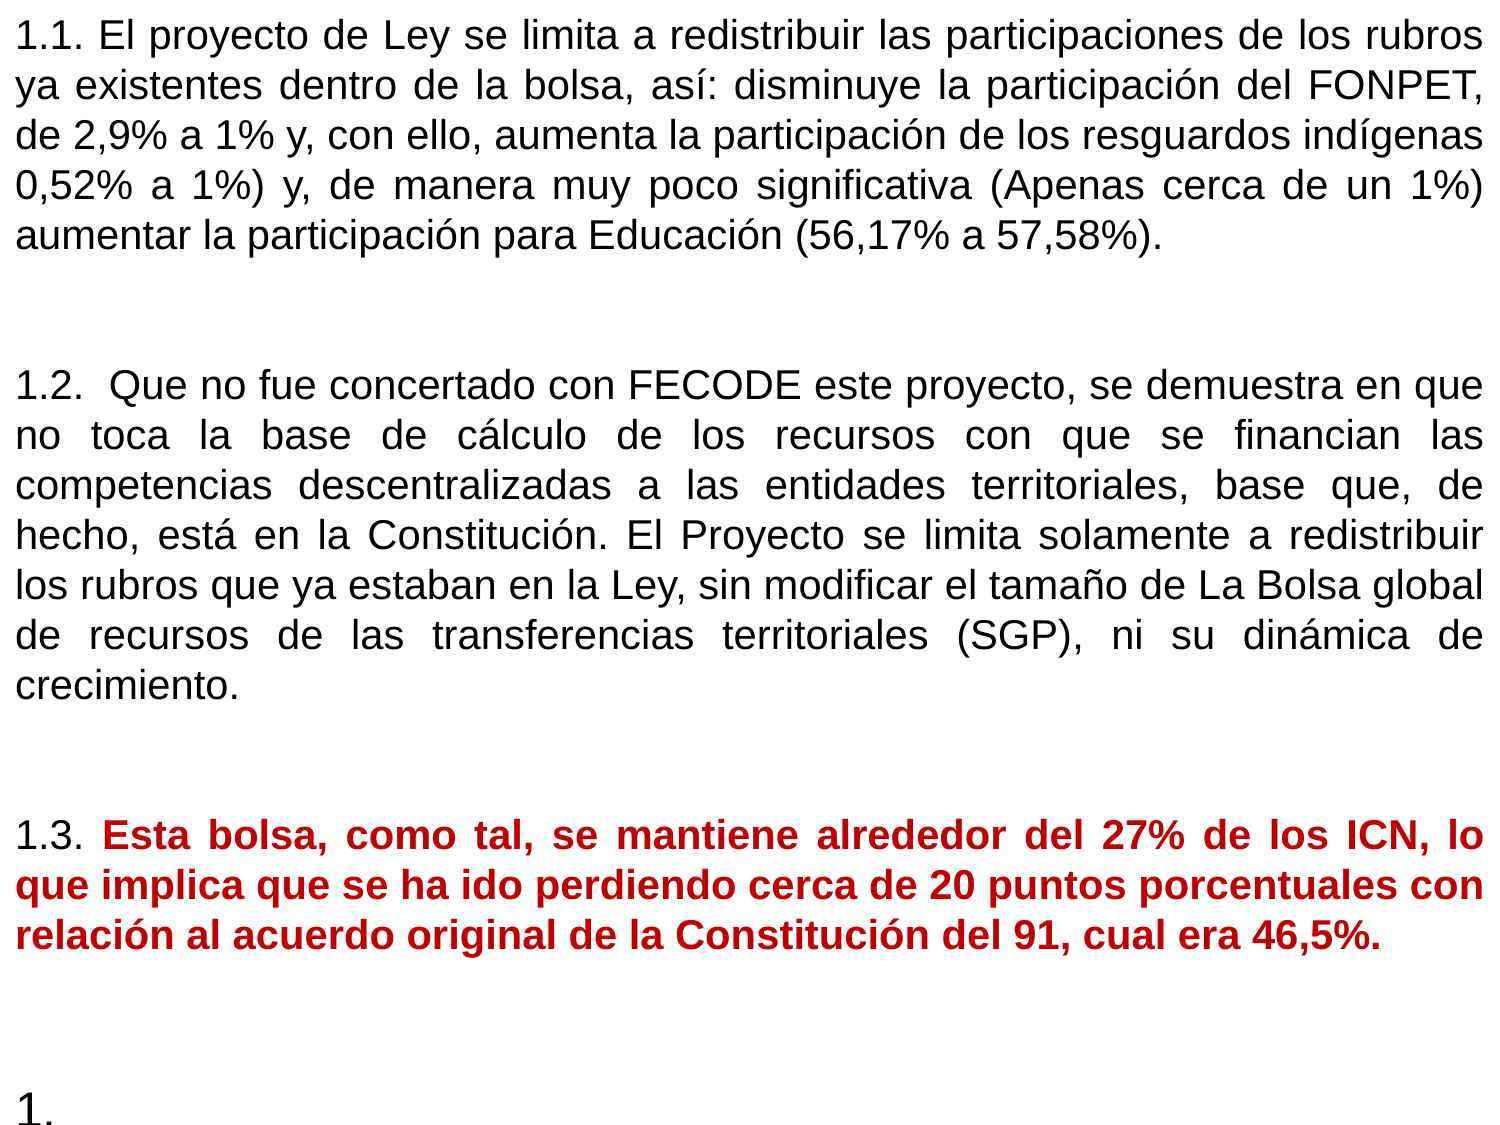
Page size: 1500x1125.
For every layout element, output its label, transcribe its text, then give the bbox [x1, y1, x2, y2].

text_box 1.1. El proyecto de Ley se limita a redistribuir las participaciones de los rubros ya existentes dentro de la bolsa, así: disminuye la participación del FONPET, de 2,9% a 1% y, con ello, aumenta la participación de los resguardos indígenas 0,52% a 1%) y, de manera muy poco significativa (Apenas cerca de un 1%) aumentar la participación para Educación (56,17% a 57,58%). 1.2. Que no fue concertado con FECODE este proyecto, se demuestra en que no toca la base de cálculo de los recursos con que se financian las competencias descentralizadas a las entidades territoriales, base que, de hecho, está en la Constitución. El Proyecto se limita solamente a redistribuir los rubros que ya estaban en la Ley, sin modificar el tamaño de La Bolsa global de recursos de las transferencias territoriales (SGP), ni su dinámica de crecimiento. 1.3. Esta bolsa, como tal, se mantiene alrededor del 27% de los ICN, lo que implica que se ha ido perdiendo cerca de 20 puntos porcentuales con relación al acuerdo original de la Constitución del 91, cual era 46,5%. [0, 0, 1500, 1125]
